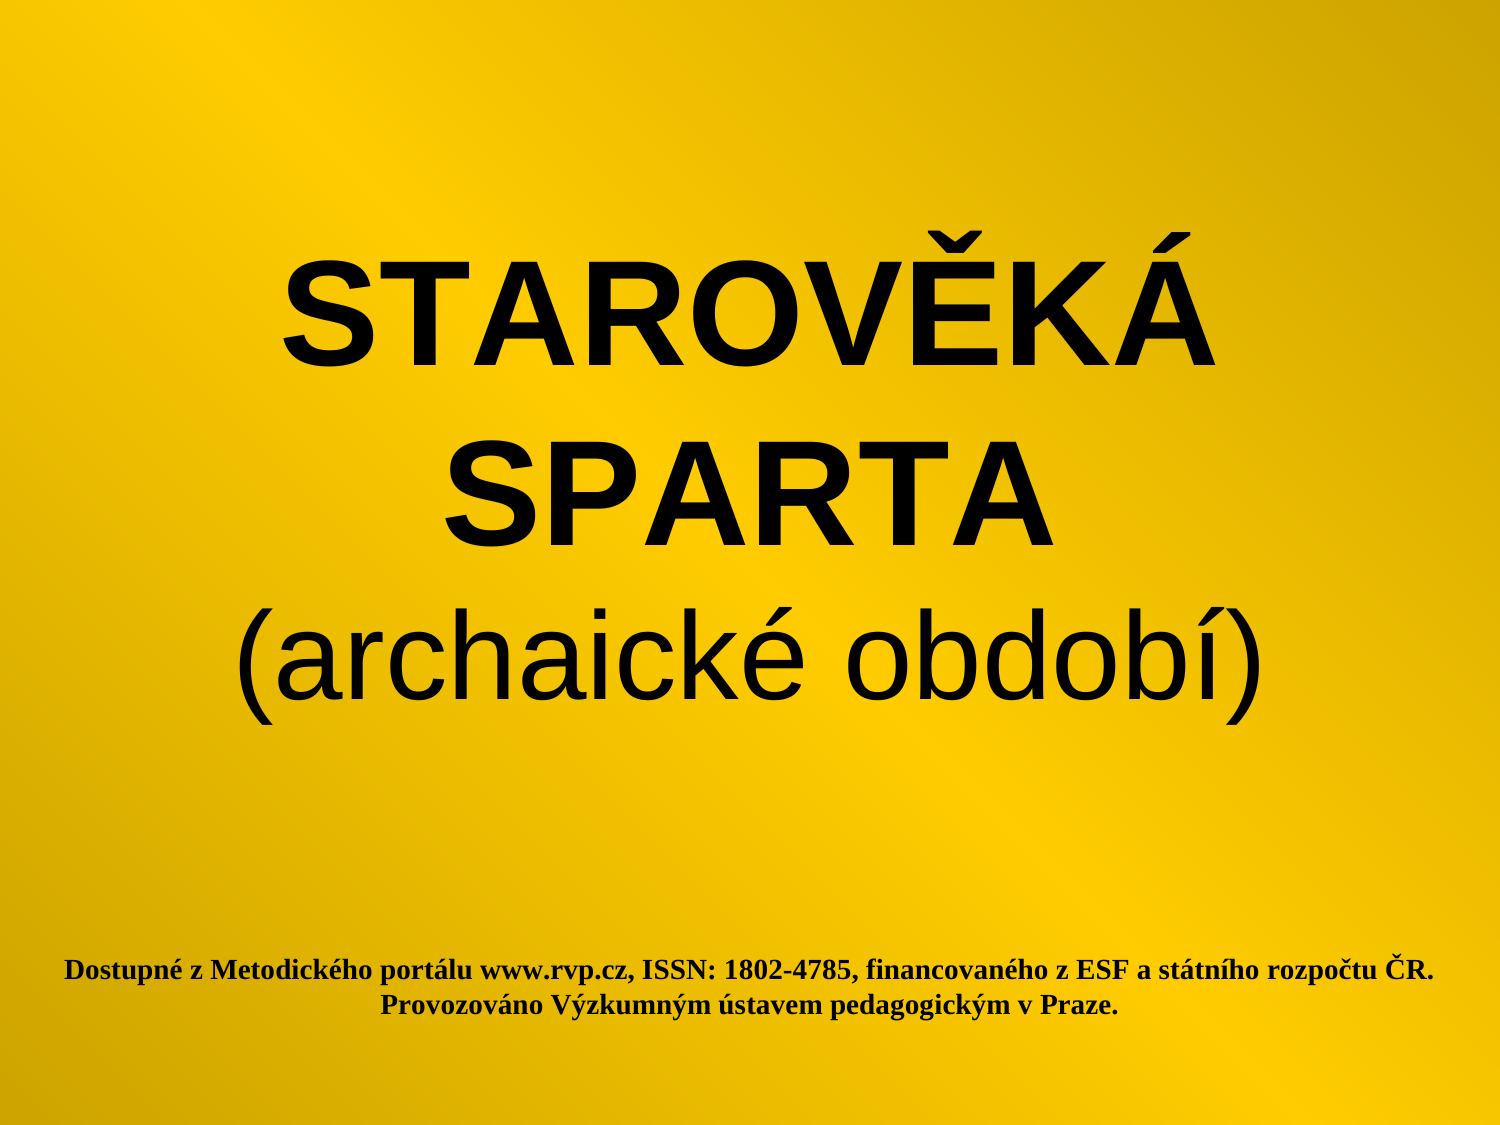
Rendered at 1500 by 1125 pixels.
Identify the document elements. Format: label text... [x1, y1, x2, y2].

title STAROVĚKÁ SPARTA (archaické období) [112, 207, 1388, 733]
text_box Dostupné z Metodického portálu www.rvp.cz, ISSN: 1802-4785, financovaného z ESF a státního rozpočtu ČR. Provozováno Výzkumným ústavem pedagogickým v Praze. [0, 942, 1500, 1028]
